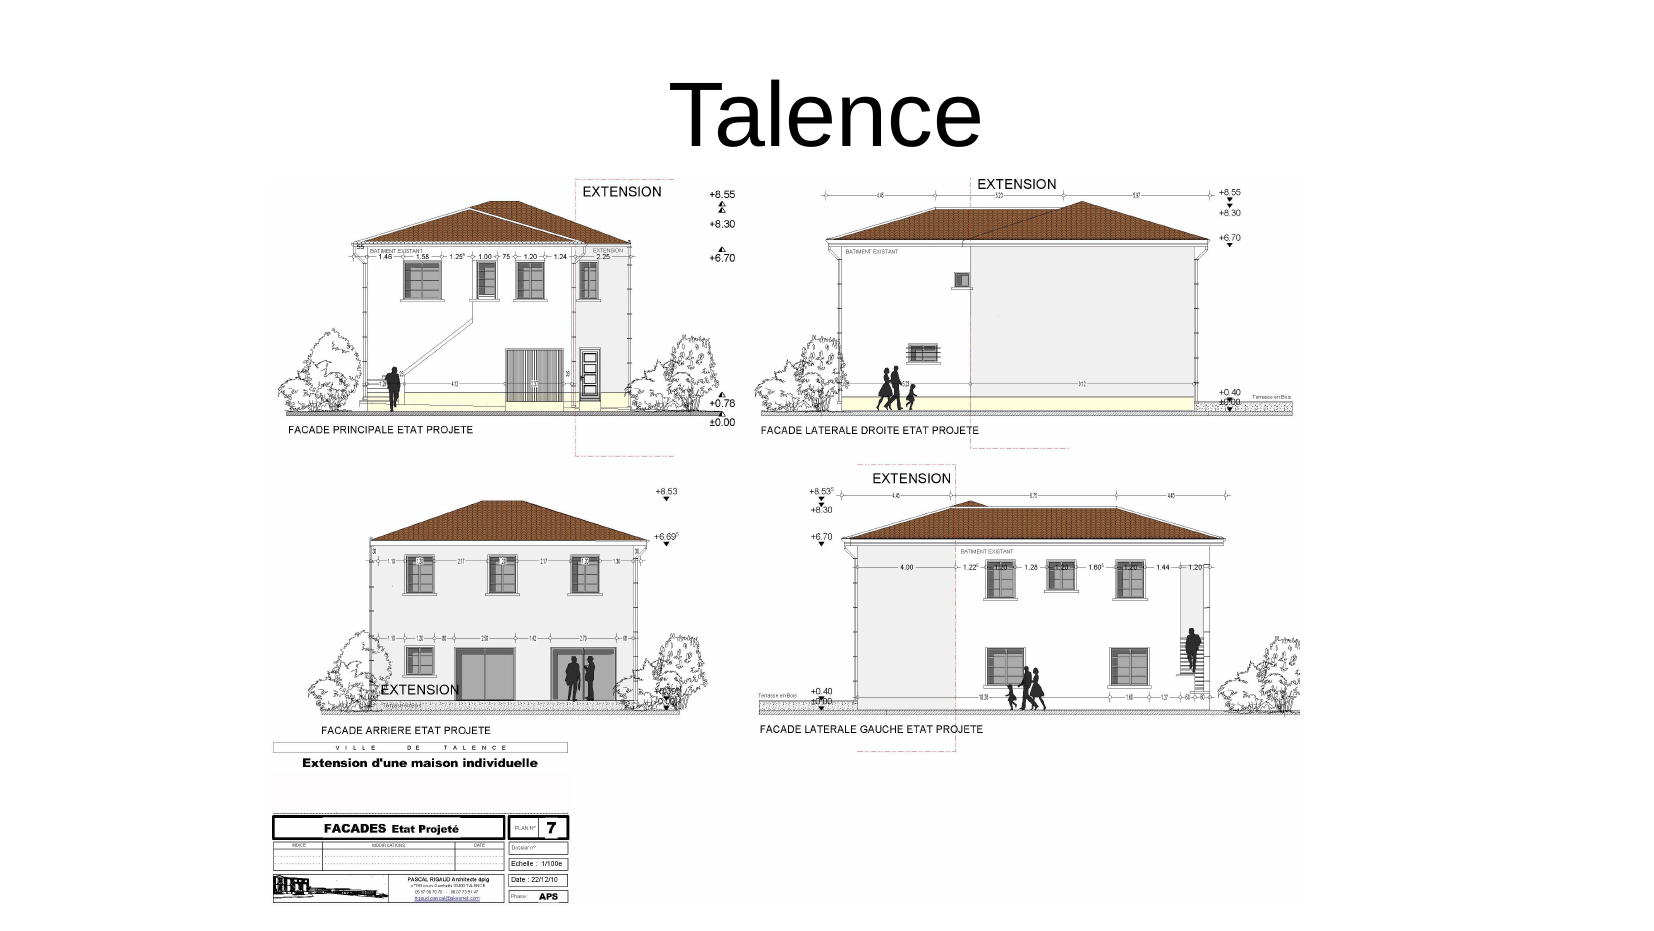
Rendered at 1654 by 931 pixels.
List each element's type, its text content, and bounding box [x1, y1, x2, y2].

title Talence [82, 37, 1571, 193]
picture [269, 177, 1300, 906]
